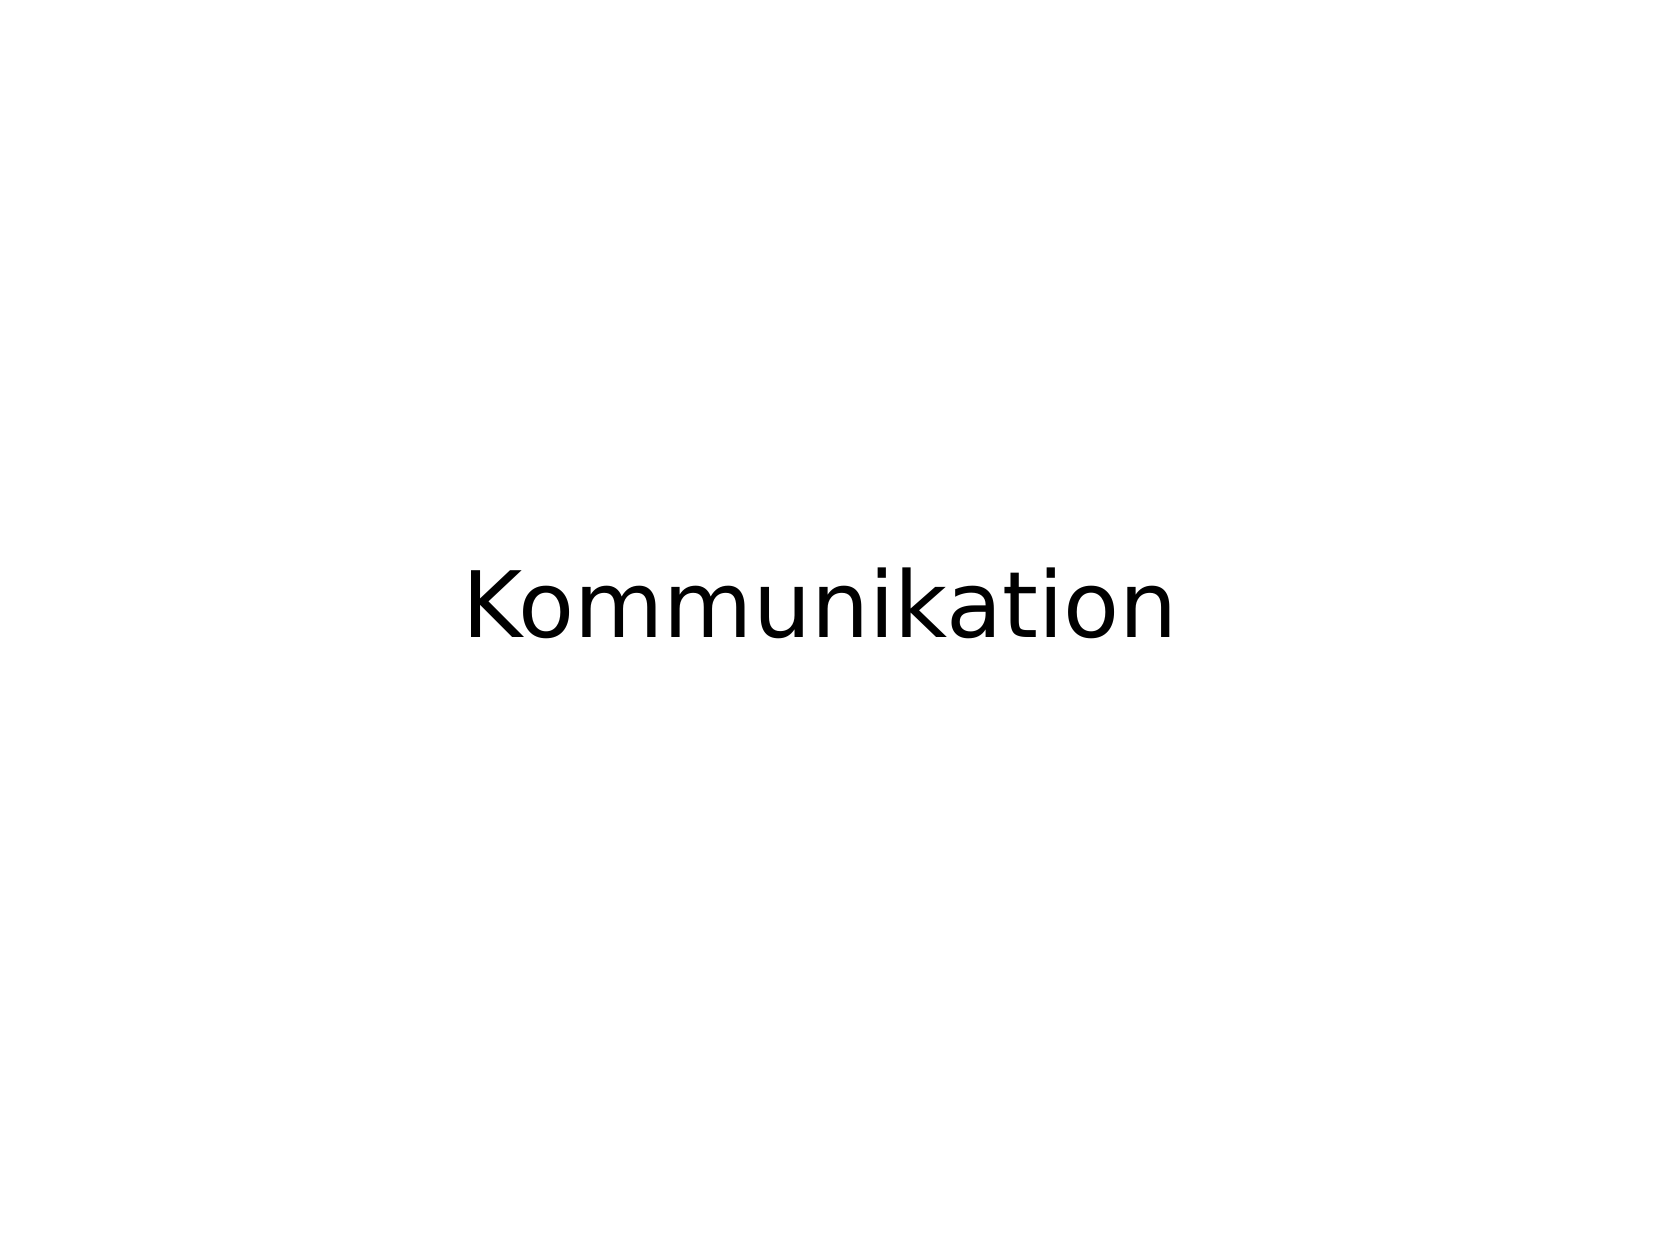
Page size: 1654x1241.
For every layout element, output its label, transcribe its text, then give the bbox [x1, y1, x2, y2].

title Kommunikation [76, 501, 1565, 710]
